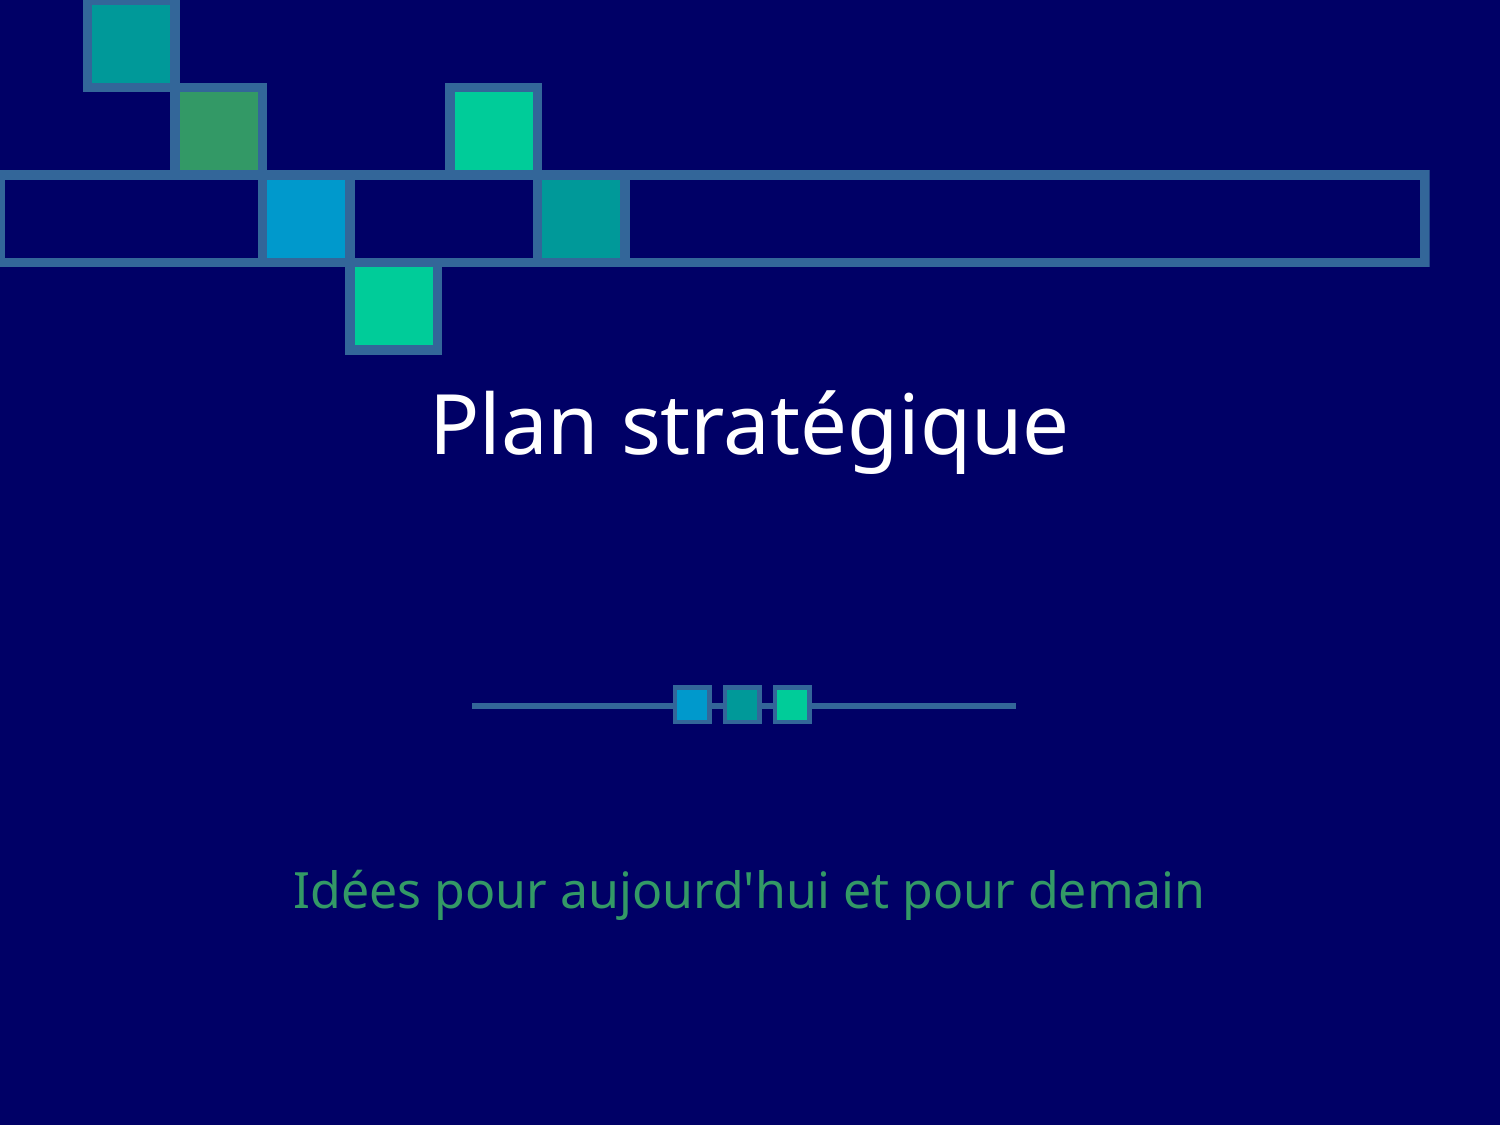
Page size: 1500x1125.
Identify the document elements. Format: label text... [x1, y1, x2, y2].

title Plan stratégique [112, 374, 1388, 650]
subtitle Idées pour aujourd'hui et pour demain [225, 737, 1276, 988]
